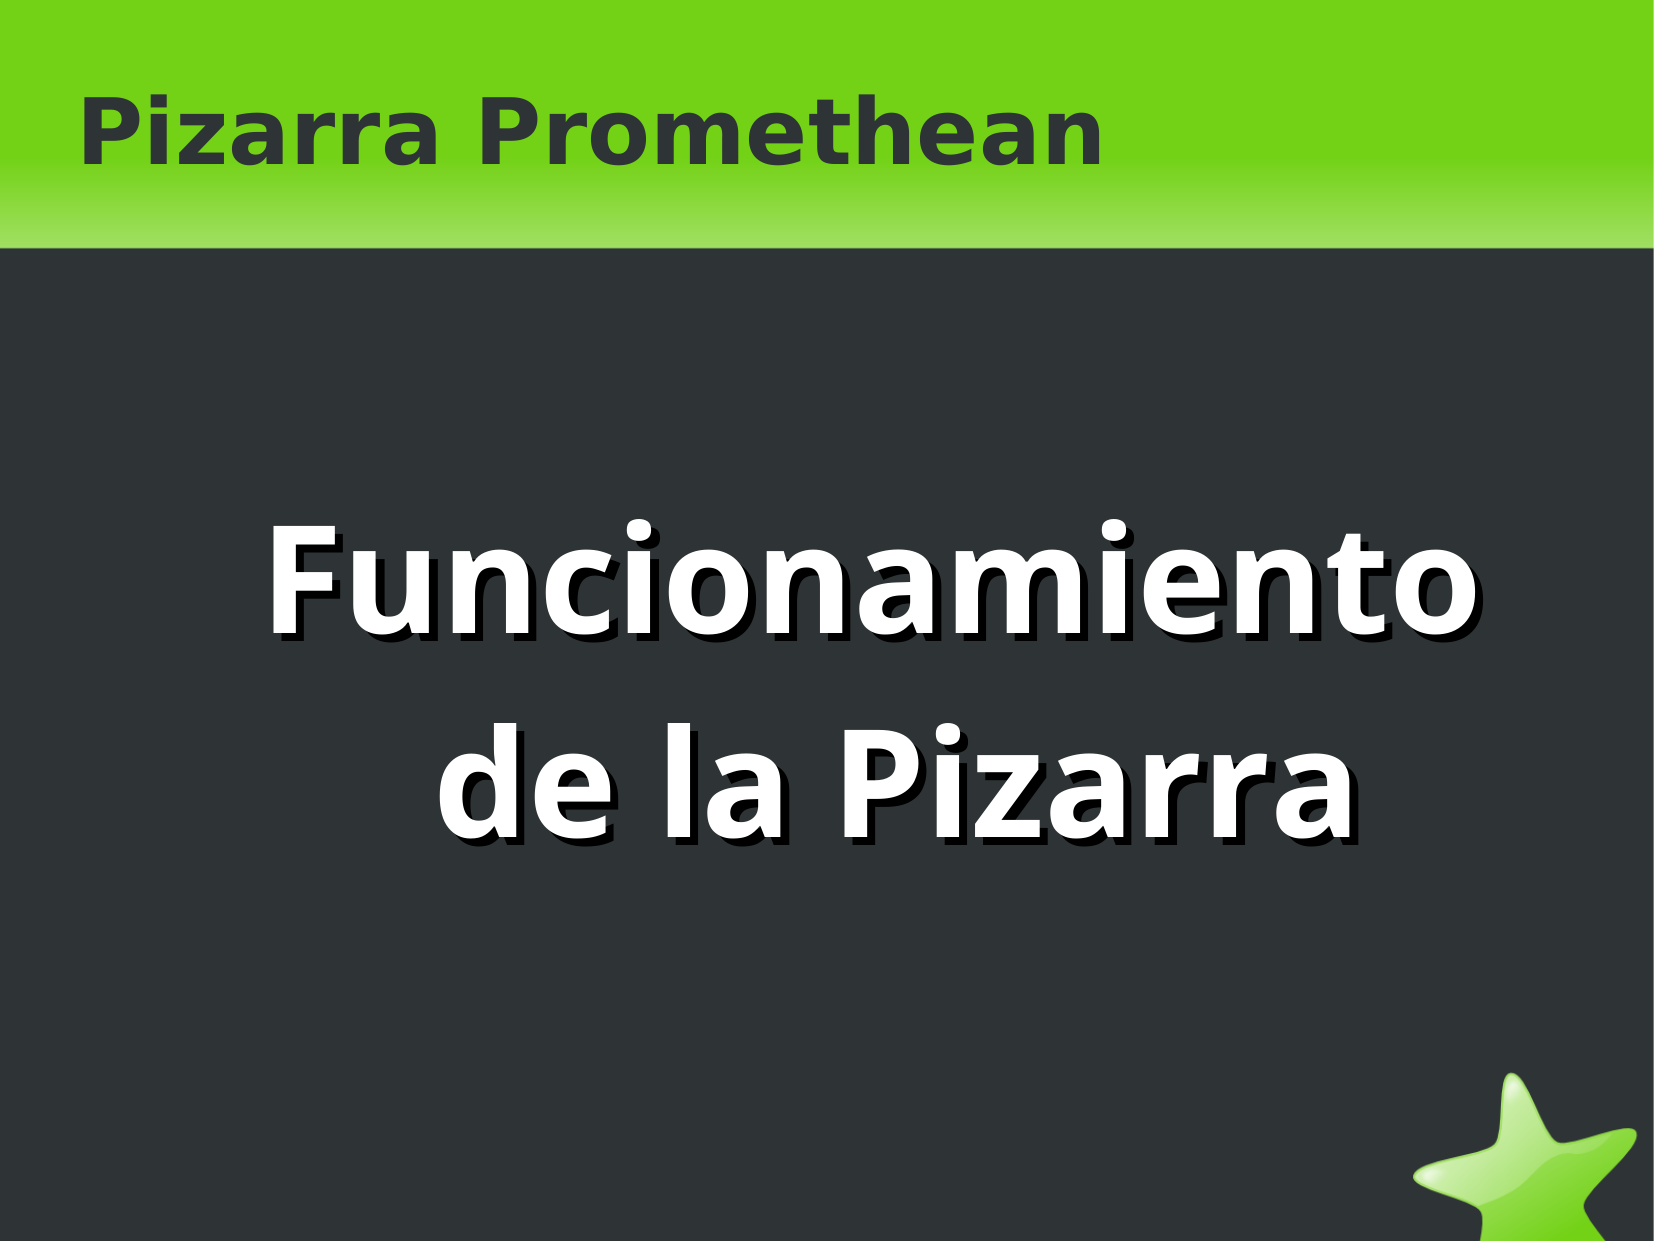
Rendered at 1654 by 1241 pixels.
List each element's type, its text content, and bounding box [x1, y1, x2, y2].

picture [0, 0, 1654, 1241]
title Pizarra Promethean [76, 36, 1565, 229]
list Funcionamiento de la Pizarra [82, 290, 1571, 1094]
